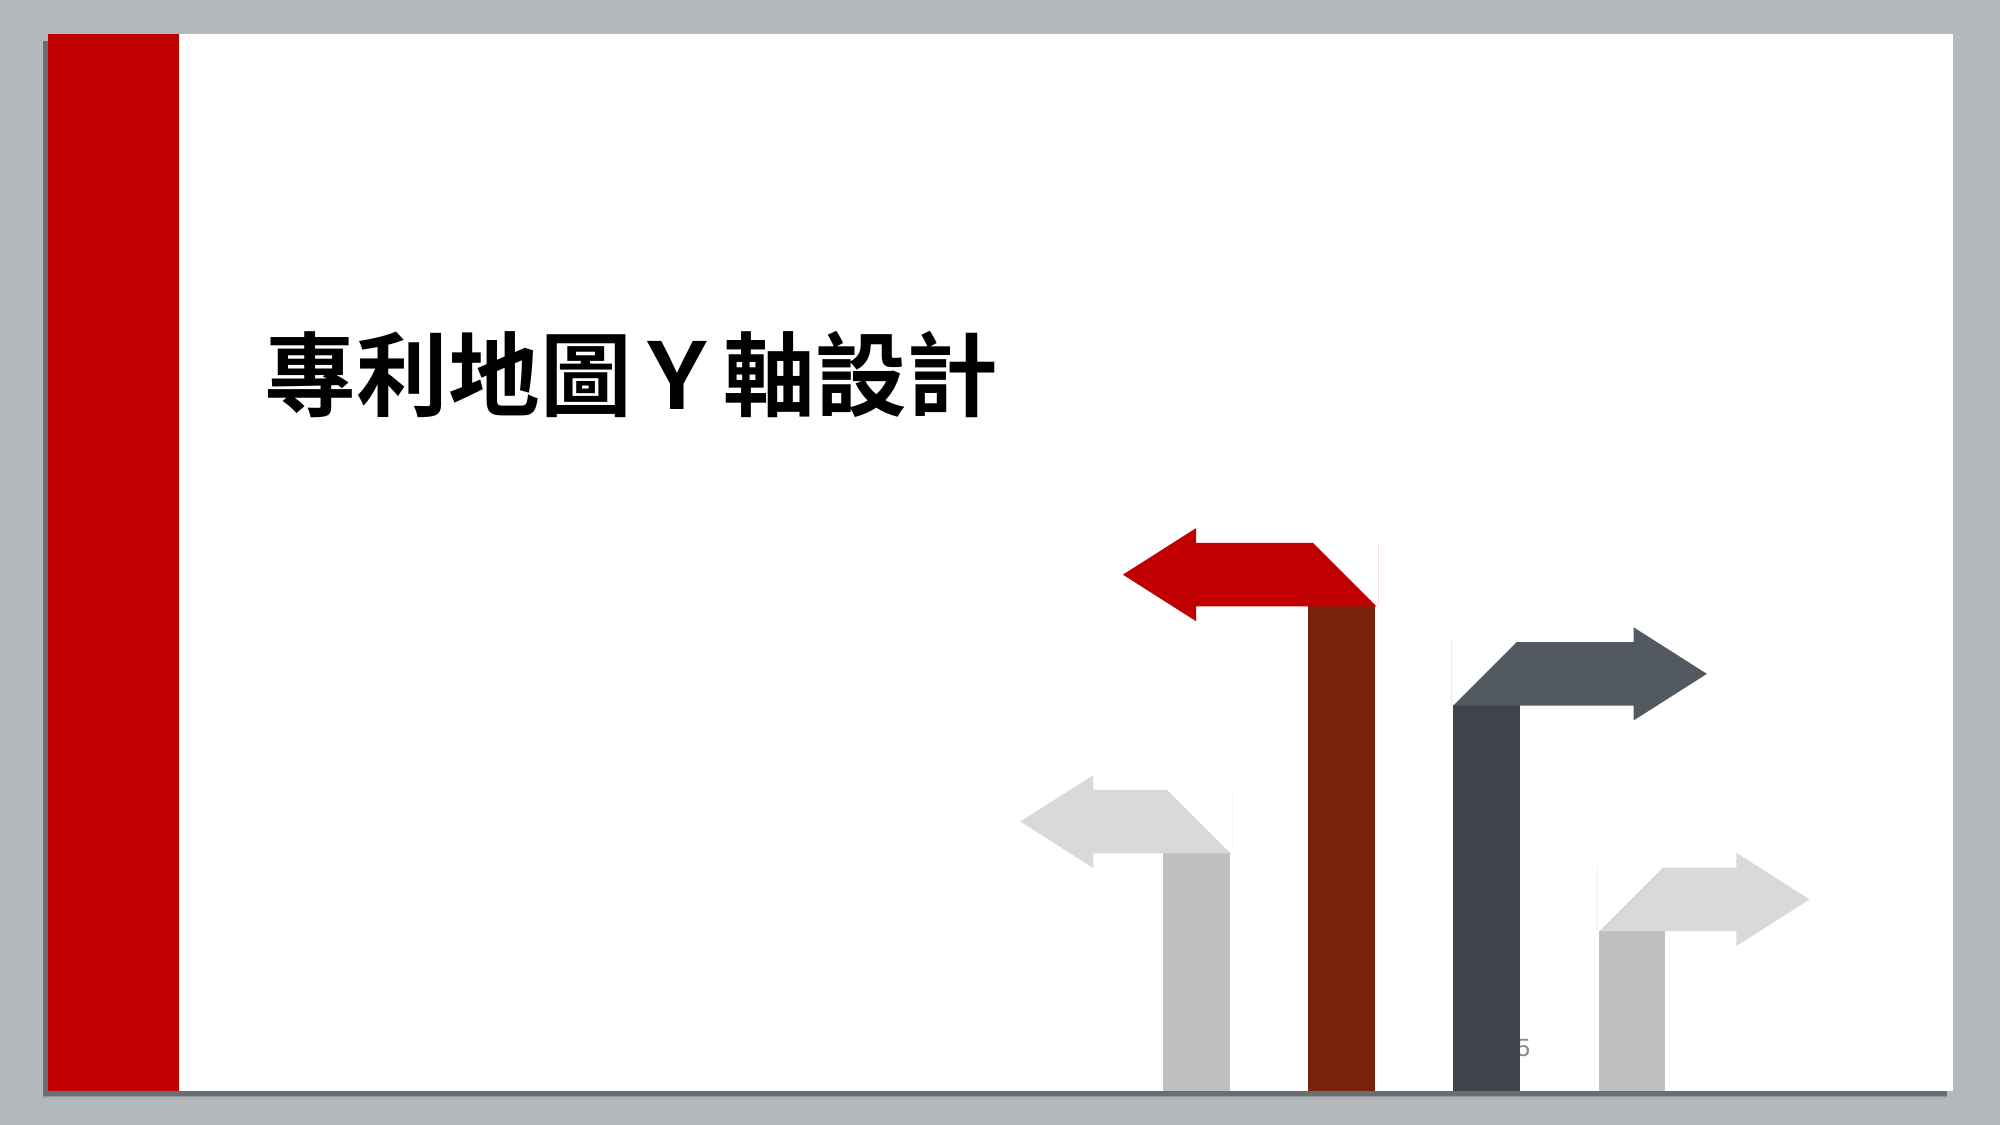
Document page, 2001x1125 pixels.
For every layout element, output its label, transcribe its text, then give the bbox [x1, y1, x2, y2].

text_box [1020, 775, 1231, 1091]
text_box [1599, 852, 1810, 1091]
text_box [1122, 528, 1377, 1091]
text_box [1453, 627, 1707, 1091]
title 專利地圖Ｙ軸設計 [249, 184, 1750, 576]
